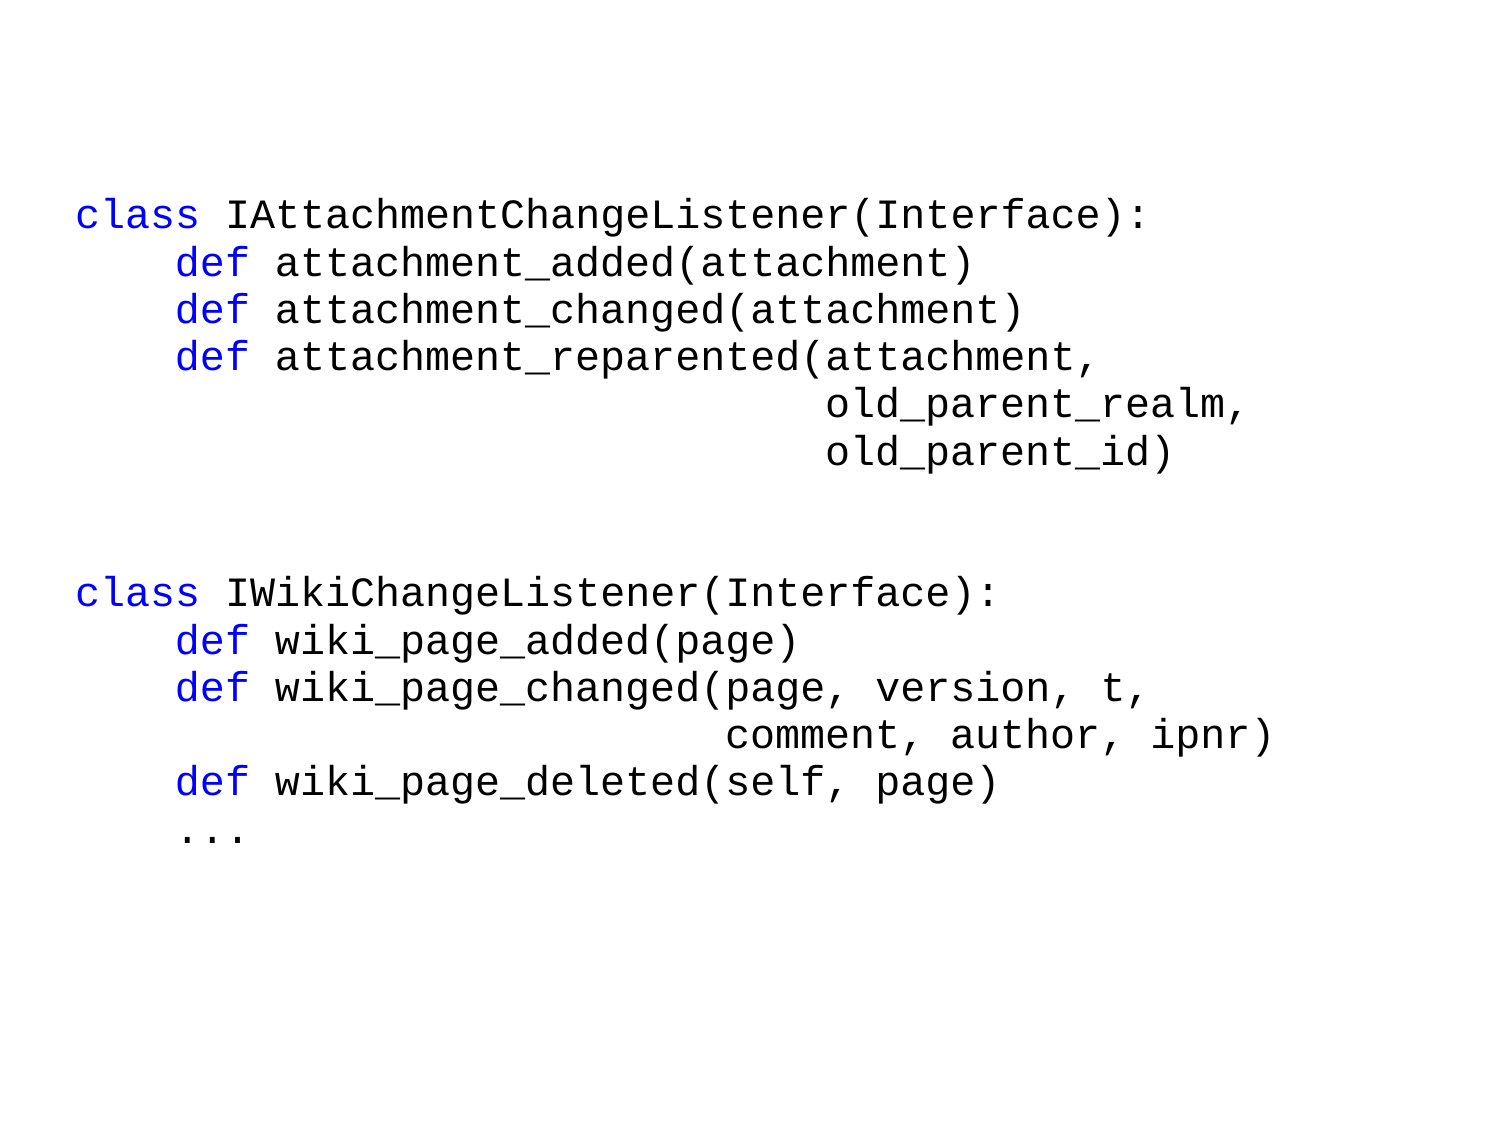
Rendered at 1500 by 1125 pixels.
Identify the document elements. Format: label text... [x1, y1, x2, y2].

subtitle class IAttachmentChangeListener(Interface): def attachment_added(attachment) def attachment_changed(attachment) def attachment_reparented(attachment, old_parent_realm, old_parent_id) class IWikiChangeListener(Interface): def wiki_page_added(page) def wiki_page_changed(page, version, t, comment, author, ipnr) def wiki_page_deleted(self, page) ... [75, 45, 1425, 1005]
